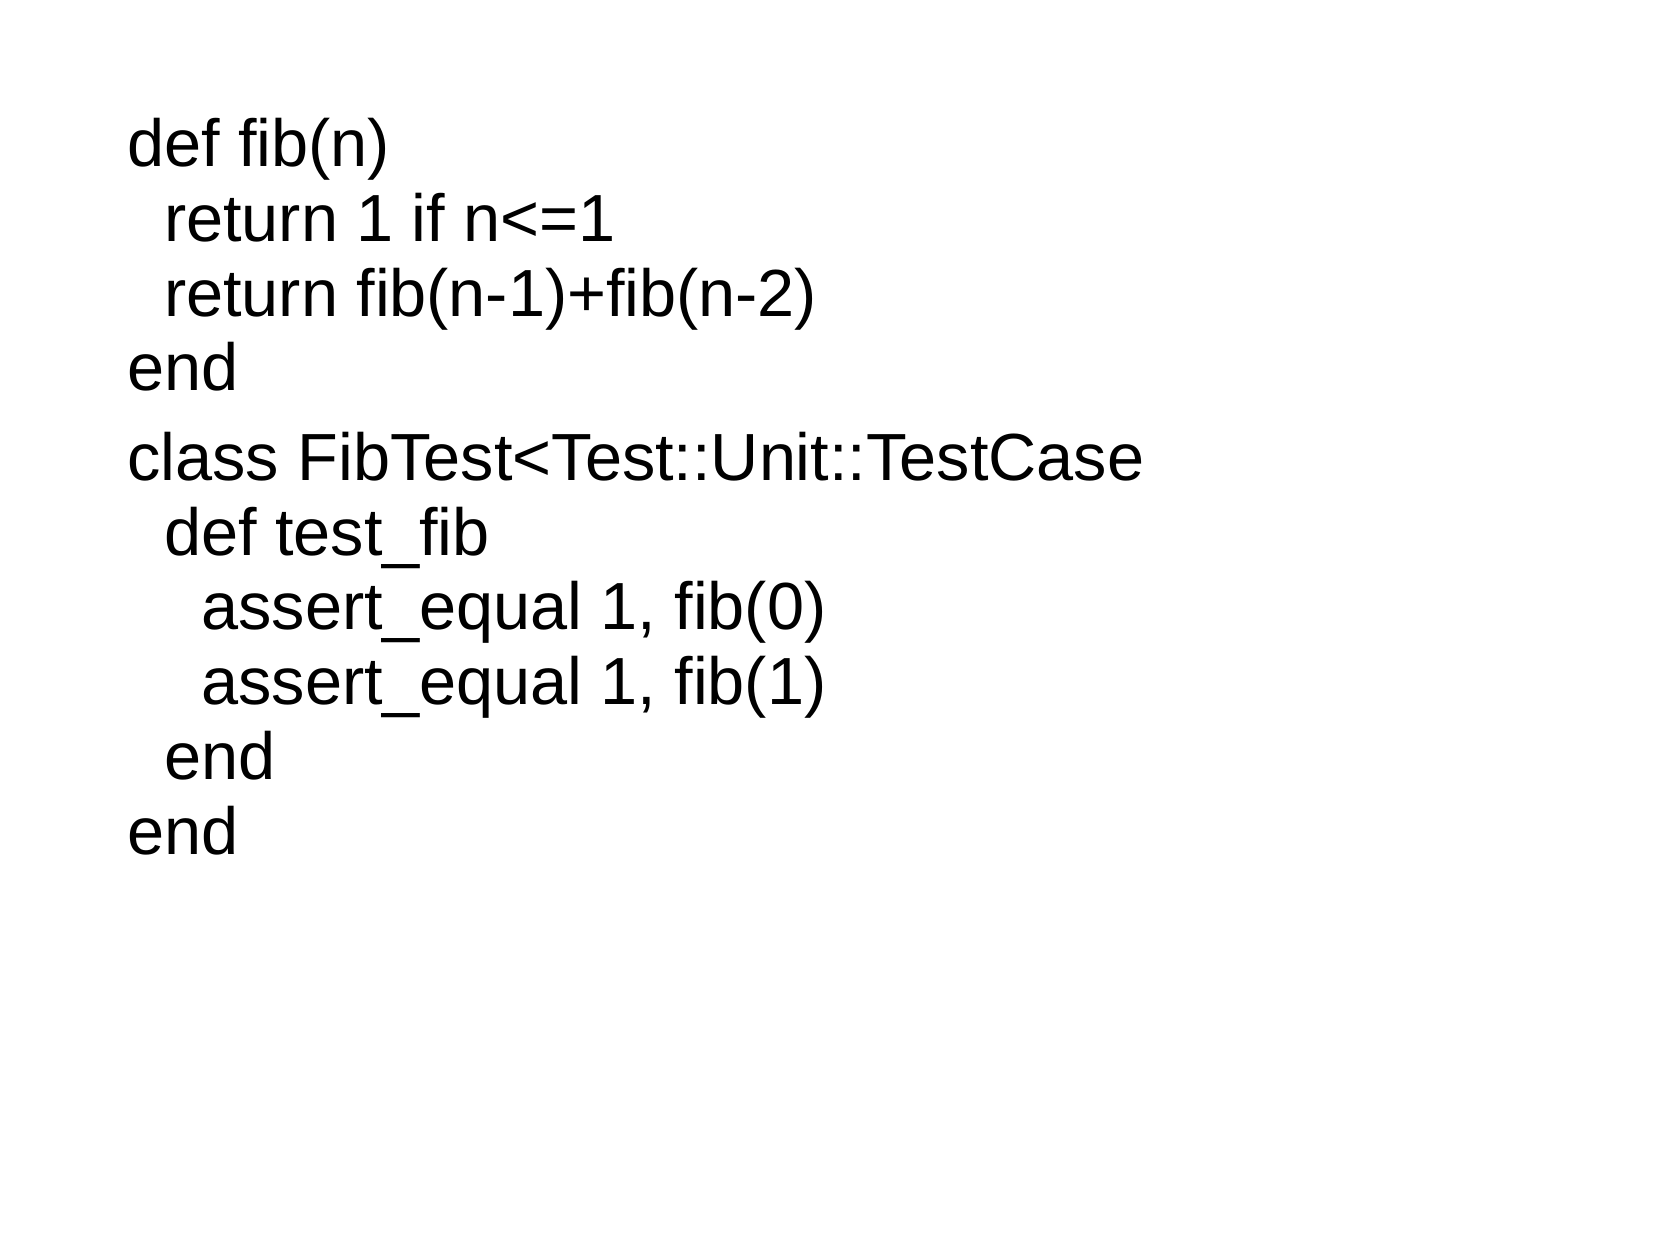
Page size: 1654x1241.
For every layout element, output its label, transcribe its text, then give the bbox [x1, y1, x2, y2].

text_box class FibTest<Test::Unit::TestCase def test_fib assert_equal 1, fib(0) assert_equal 1, fib(1) end end [112, 412, 1162, 876]
text_box def fib(n) return 1 if n<=1 return fib(n-1)+fib(n-2) end [112, 98, 835, 412]
